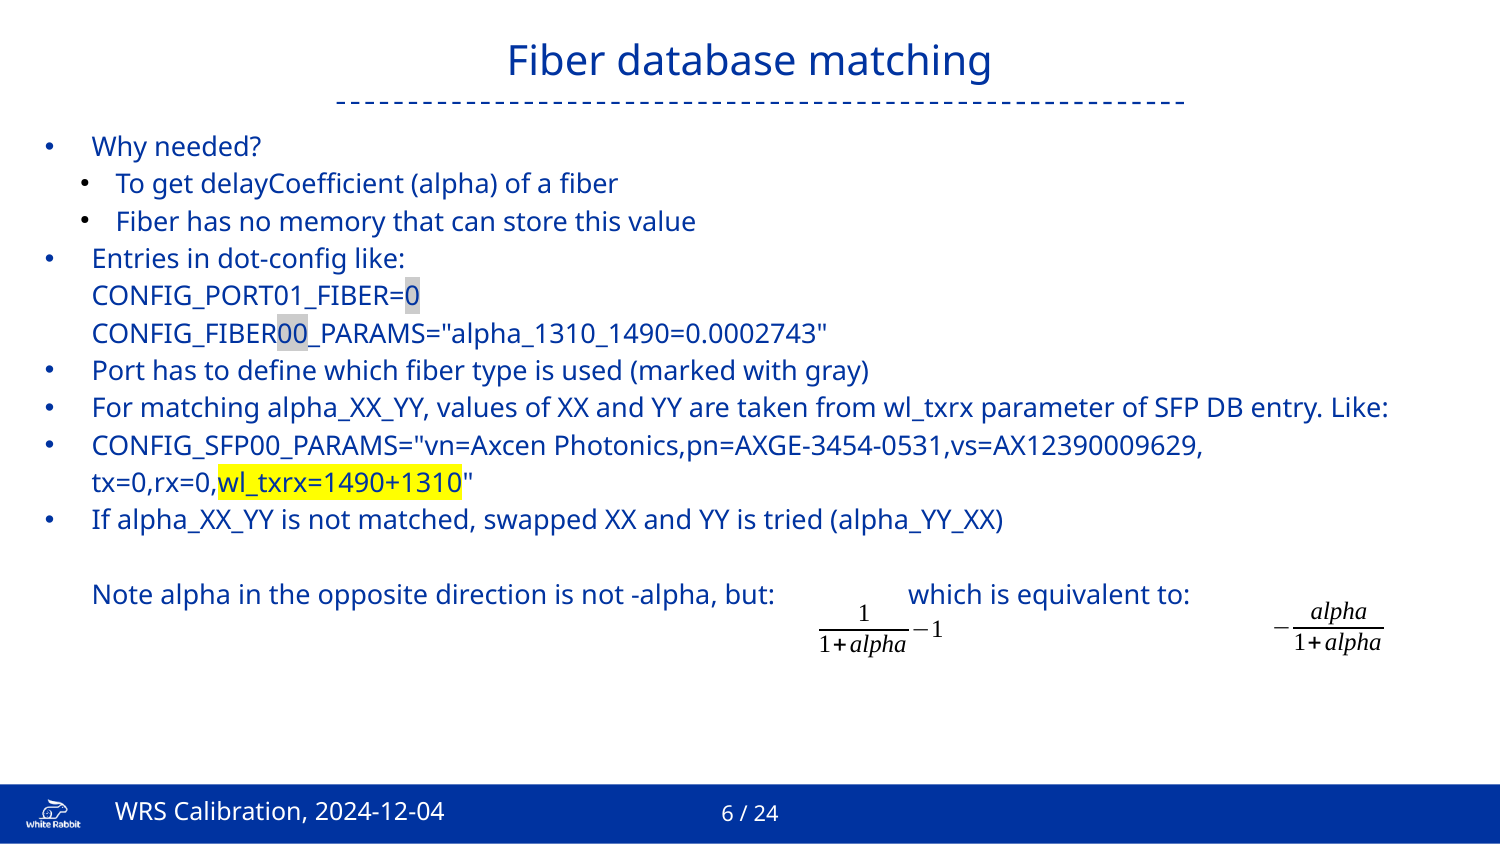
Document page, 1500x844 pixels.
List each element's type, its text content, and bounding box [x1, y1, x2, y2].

chart [1265, 597, 1391, 657]
title Fiber database matching [0, 0, 1500, 117]
chart [810, 599, 950, 659]
slide_number <number> / 24 [0, 791, 1500, 837]
text_box Why needed? To get delayCoefficient (alpha) of a fiber Fiber has no memory that can store this value Entries in dot-config like: CONFIG_PORT01_FIBER=0 CONFIG_FIBER00_PARAMS="alpha_1310_1490=0.0002743" Port has to define which fiber type is used (marked with gray) For matching alpha_XX_YY, values of XX and YY are taken from wl_txrx parameter of SFP DB entry. Like: CONFIG_SFP00_PARAMS="vn=Axcen Photonics,pn=AXGE-3454-0531,vs=AX12390009629, tx=0,rx=0,wl_txrx=1490+1310" If alpha_XX_YY is not matched, swapped XX and YY is tried (alpha_YY_XX) Note alpha in the opposite direction is not -alpha, but: which is equivalent to: [30, 117, 1477, 655]
